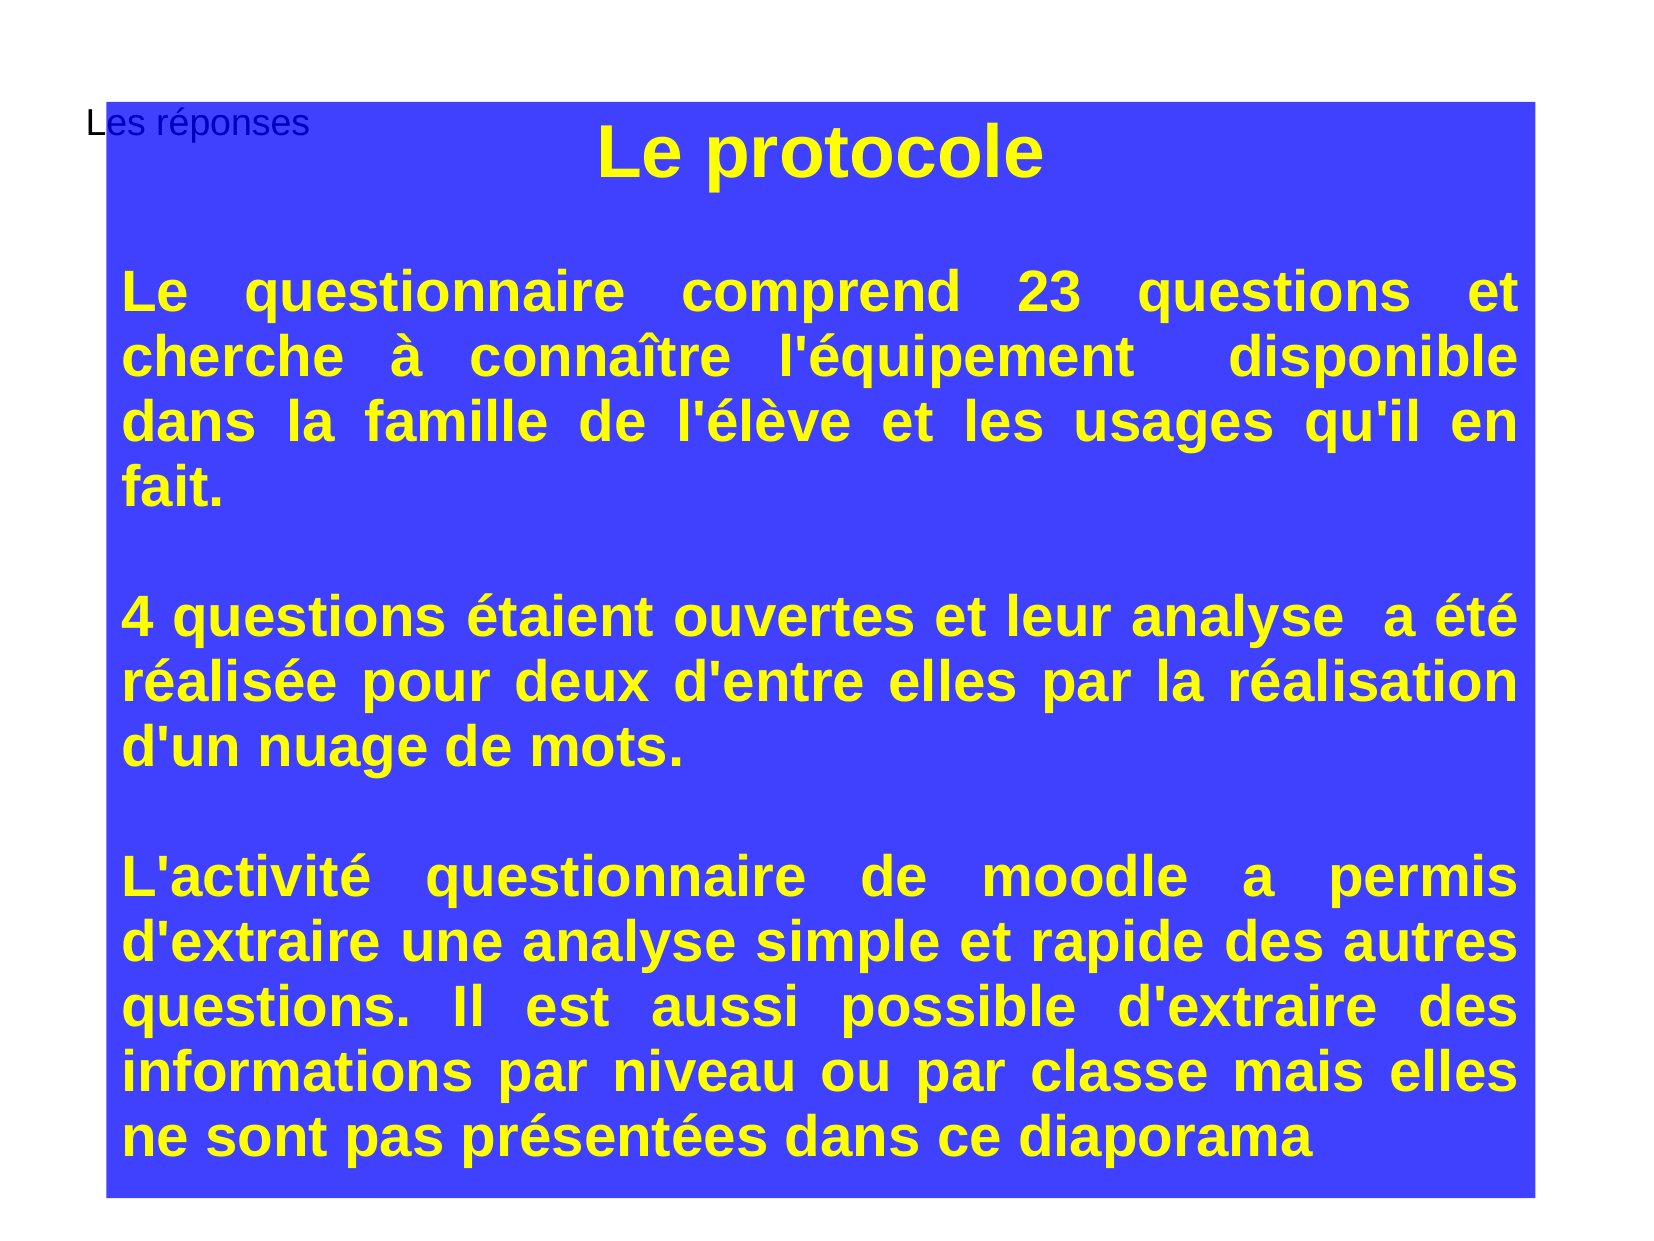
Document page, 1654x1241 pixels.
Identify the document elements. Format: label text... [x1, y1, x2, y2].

text_box Le protocole Le questionnaire comprend 23 questions et cherche à connaître l'équipement disponible dans la famille de l'élève et les usages qu'il en fait. 4 questions étaient ouvertes et leur analyse a été réalisée pour deux d'entre elles par la réalisation d'un nuage de mots. L'activité questionnaire de moodle a permis d'extraire une analyse simple et rapide des autres questions. Il est aussi possible d'extraire des informations par niveau ou par classe mais elles ne sont pas présentées dans ce diaporama [106, 101, 1536, 1199]
text_box Les réponses [70, 94, 1241, 152]
